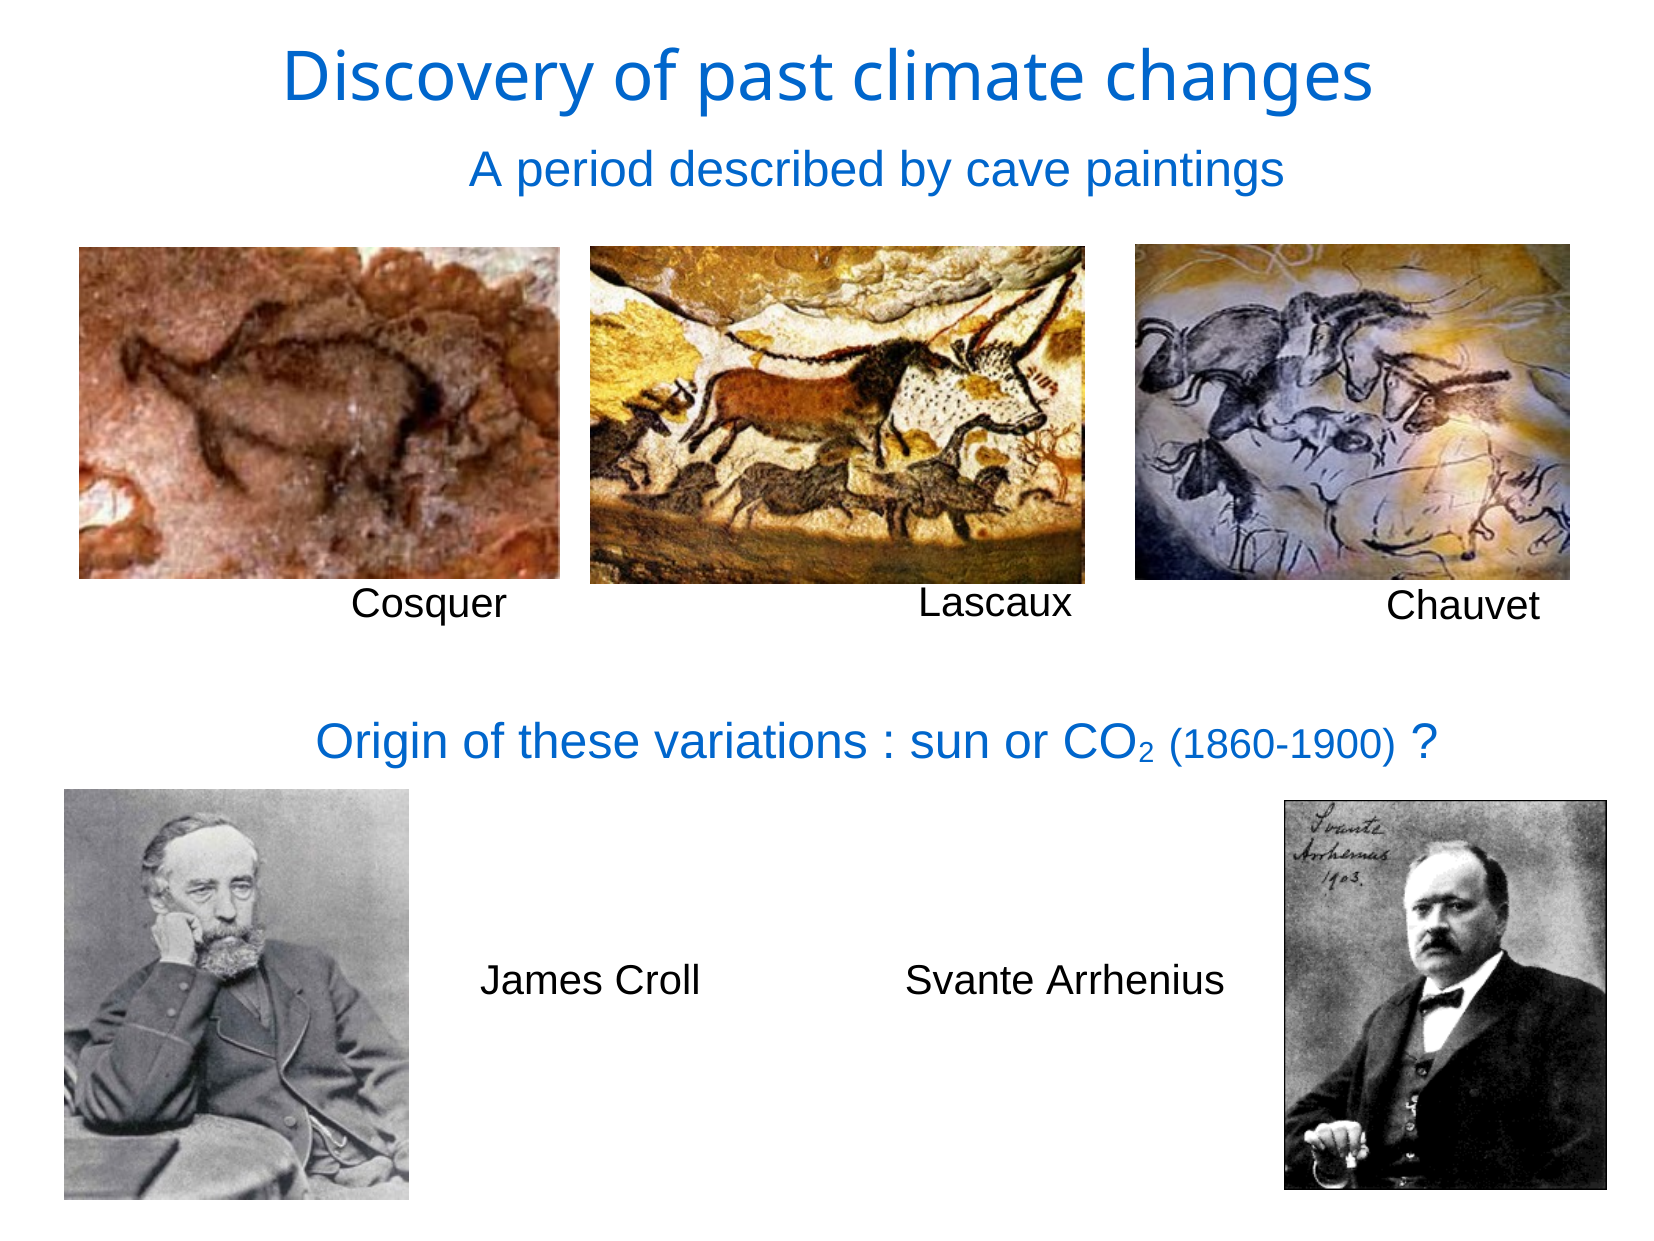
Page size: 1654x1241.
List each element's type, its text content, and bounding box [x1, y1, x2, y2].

picture [64, 789, 409, 1200]
text_box Svante Arrhenius [865, 949, 1265, 1013]
picture [590, 246, 1085, 584]
picture [1284, 800, 1607, 1190]
picture [79, 247, 560, 579]
text_box Cosquer [321, 579, 523, 634]
picture [1135, 244, 1570, 580]
text_box Origin of these variations : sun or CO2 (1860-1900) ? [147, 706, 1607, 803]
text_box Chauvet [1356, 570, 1556, 636]
text_box James Croll [465, 949, 719, 1068]
text_box A period described by cave paintings [147, 133, 1607, 212]
text_box Lascaux [888, 567, 1088, 633]
title Discovery of past climate changes [39, 32, 1618, 126]
